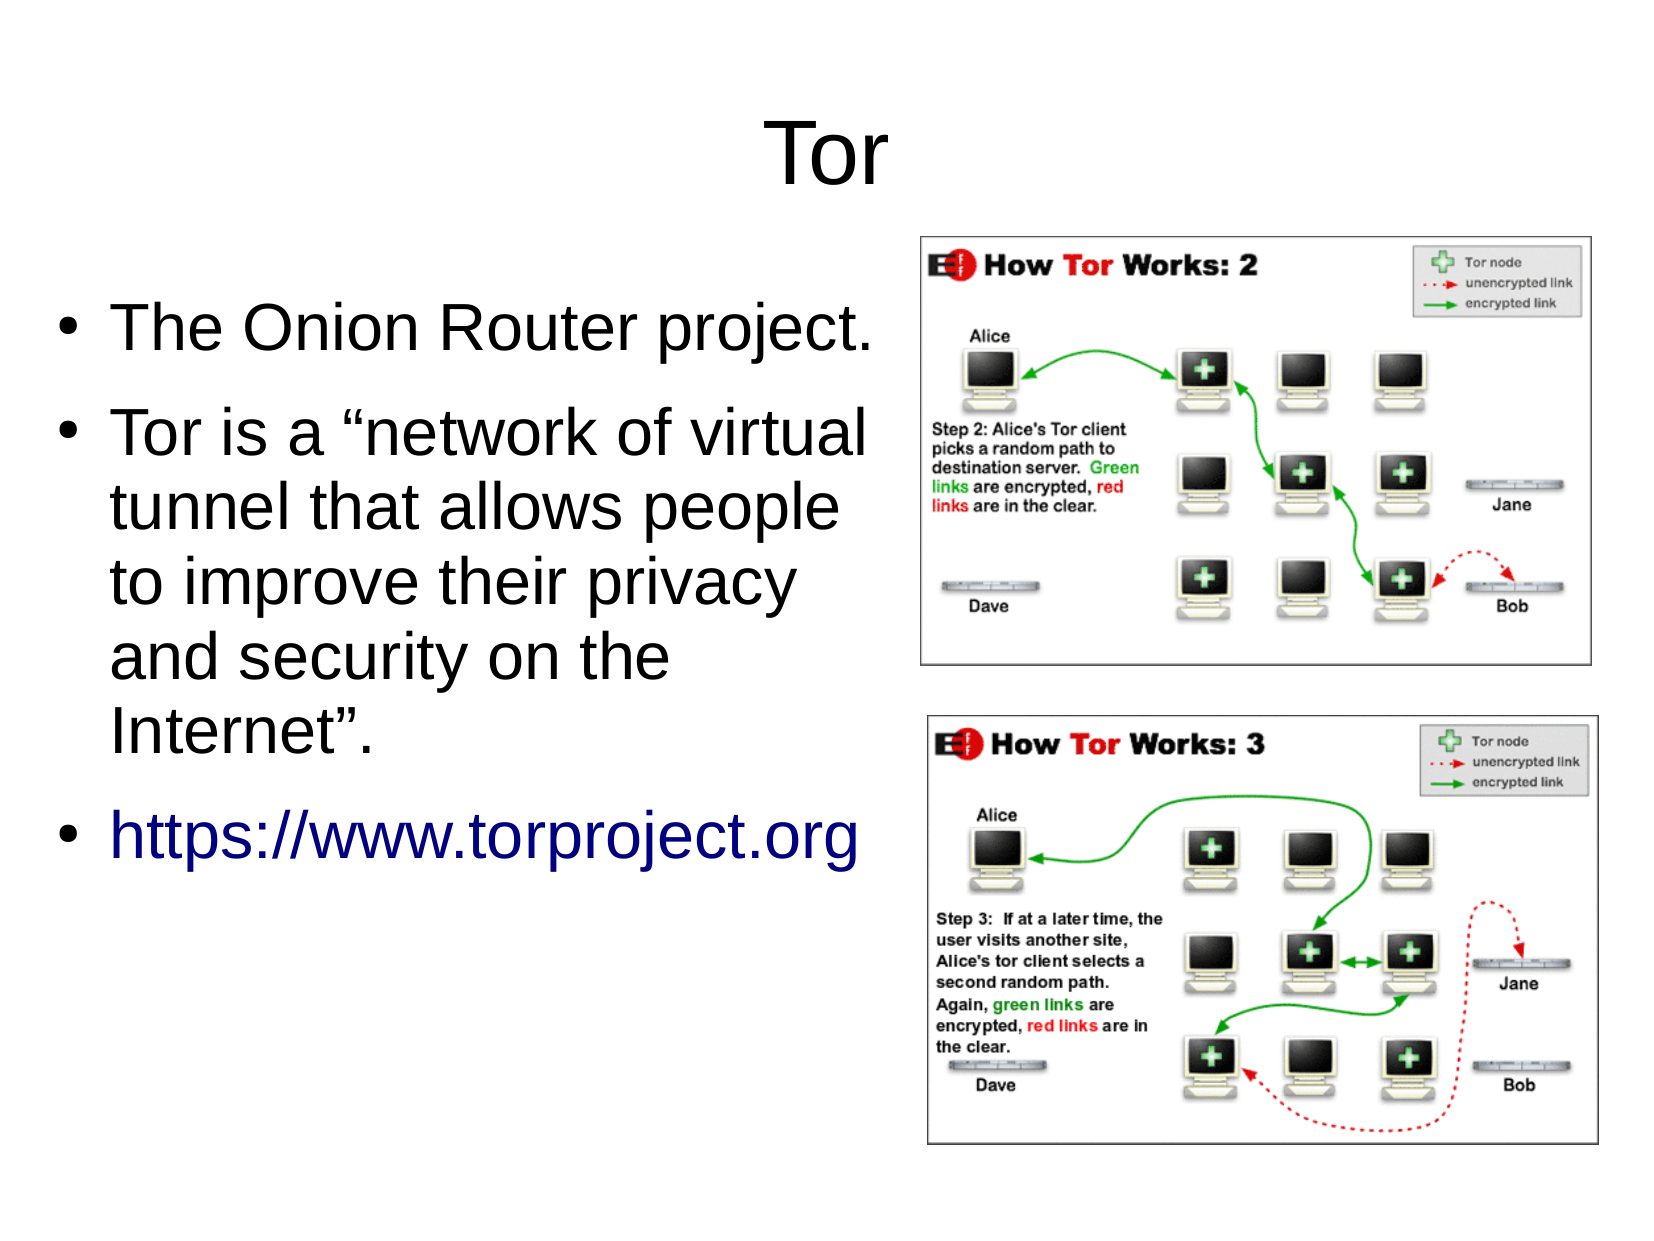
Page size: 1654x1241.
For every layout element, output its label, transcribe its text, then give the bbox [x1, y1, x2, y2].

picture [927, 715, 1599, 1145]
picture [920, 236, 1592, 666]
title Tor [82, 49, 1571, 257]
list The Onion Router project. Tor is a “network of virtual tunnel that allows people to improve their privacy and security on the Internet”. https://www.torproject.org [38, 290, 877, 1010]
